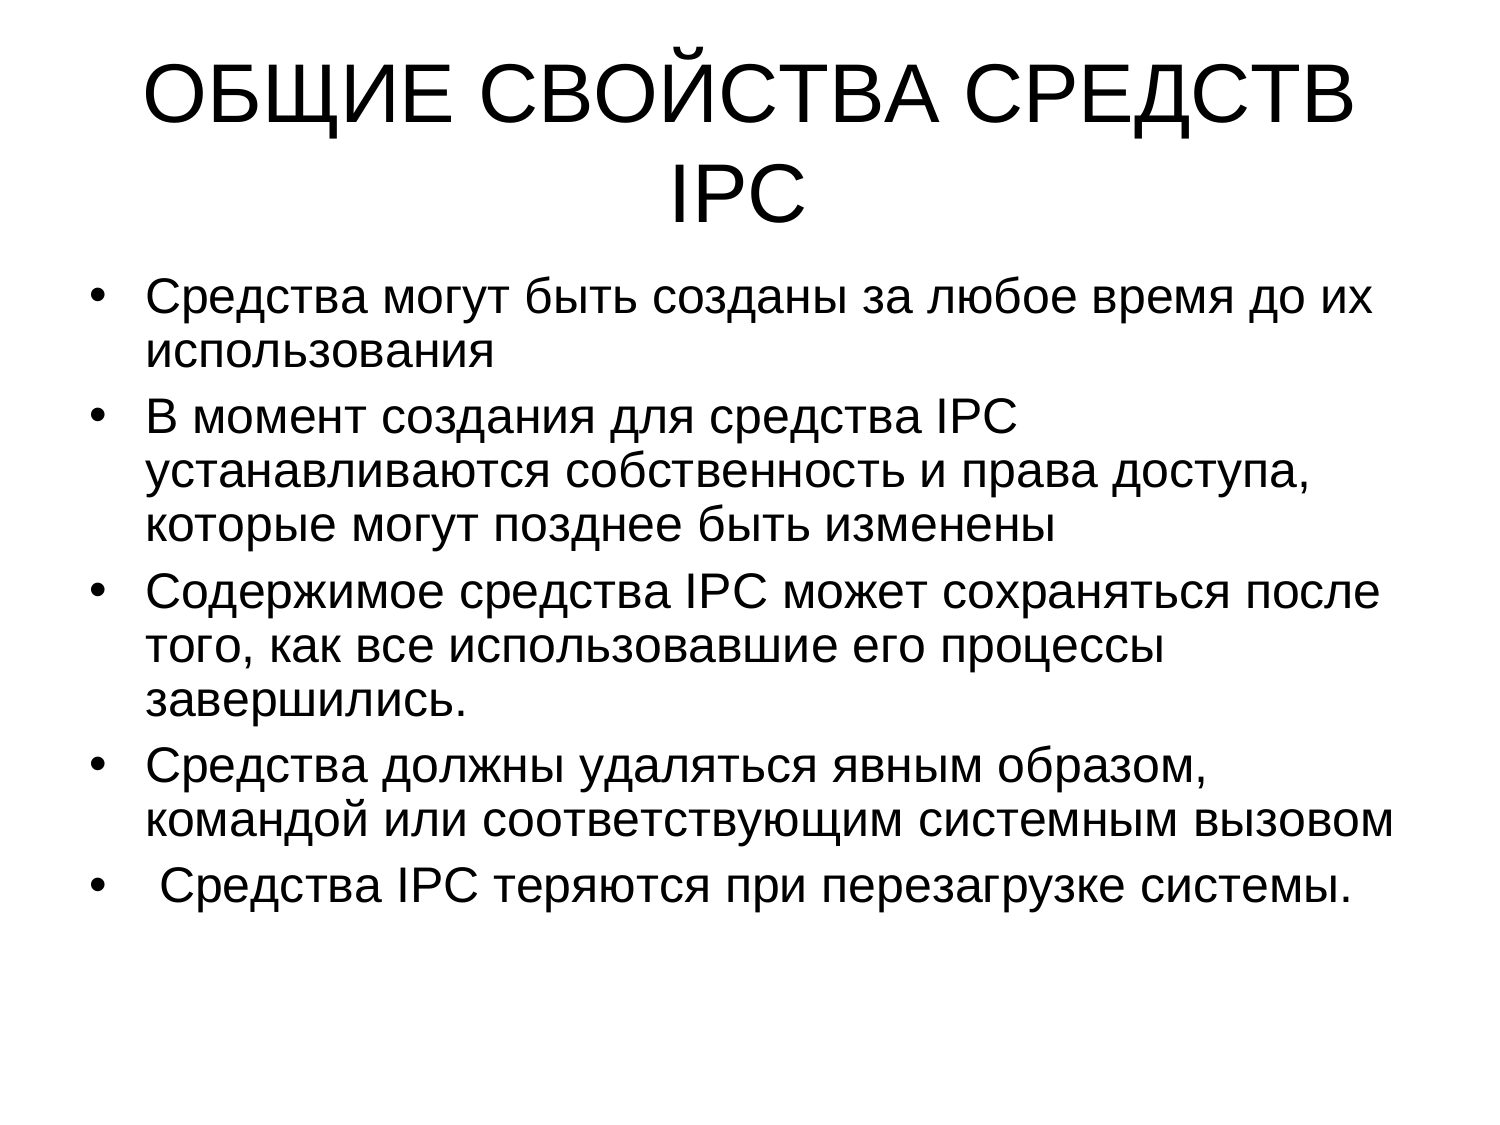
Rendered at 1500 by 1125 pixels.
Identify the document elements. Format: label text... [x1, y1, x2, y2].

list Средства могут быть созданы за любое время до их использования В момент создания для средства IPC устанавливаются собственность и права доступа, которые могут позднее быть изменены Содержимое средства IPC может сохраняться после того, как все использовавшие его процессы завершились. Средства должны удаляться явным образом, командой или соответствующим системным вызовом Средства IPC теряются при перезагрузке системы. [75, 262, 1426, 1005]
title ОБЩИЕ СВОЙСТВА СРЕДСТВ IPC [75, 31, 1426, 247]
